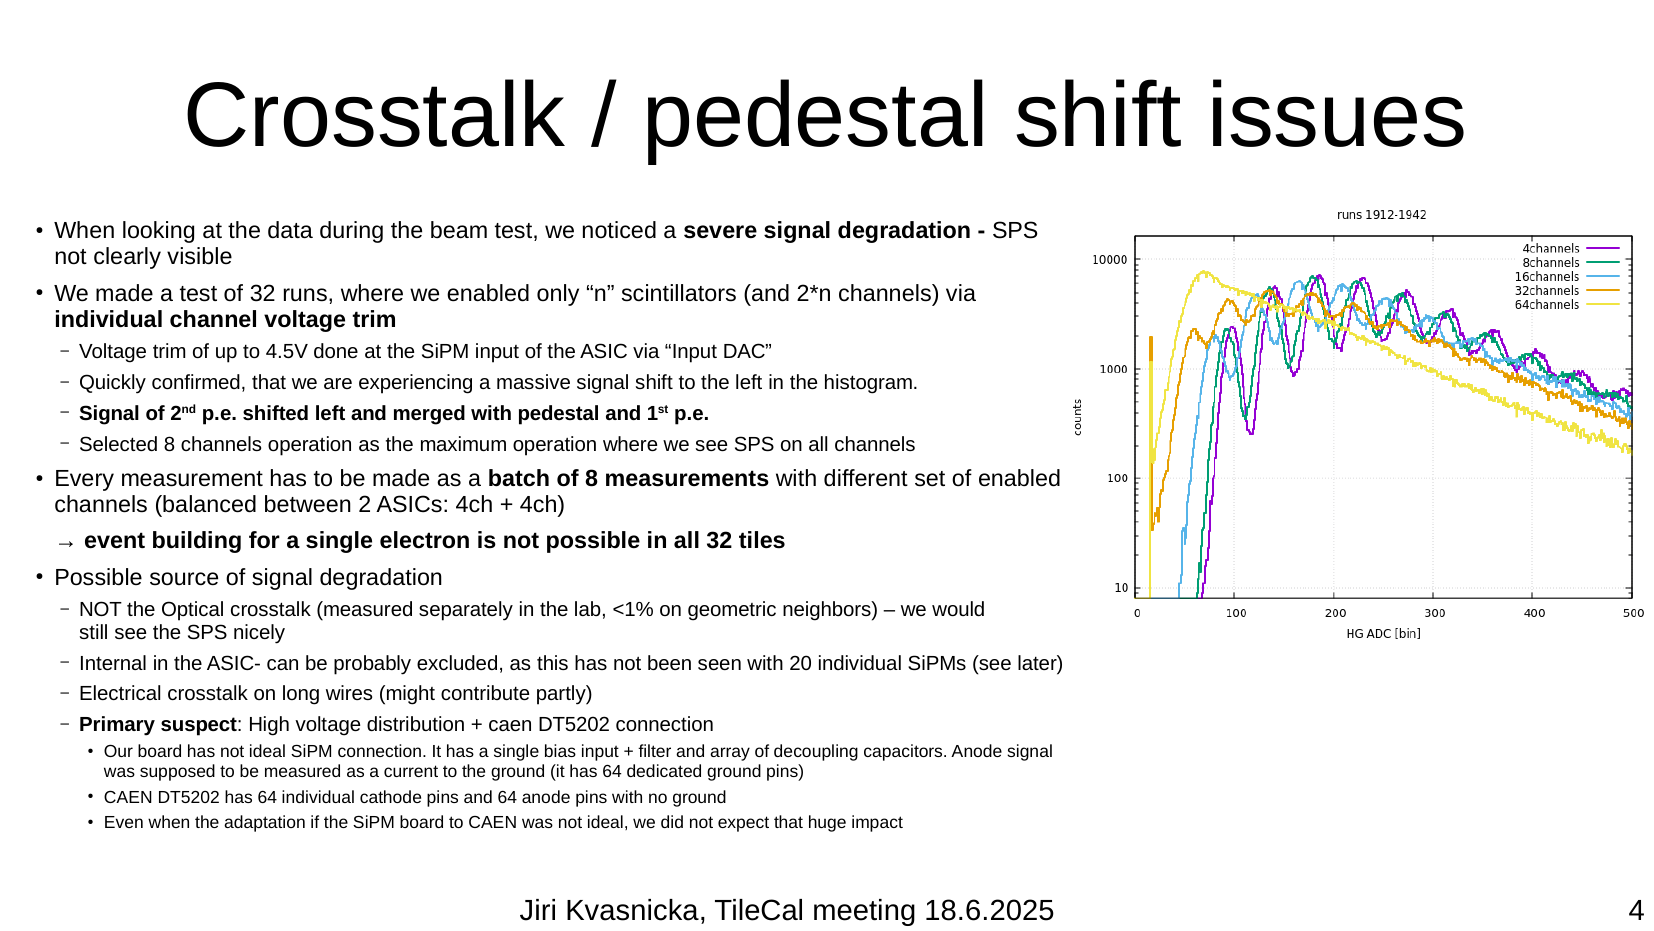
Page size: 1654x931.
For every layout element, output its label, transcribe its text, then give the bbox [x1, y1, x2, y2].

list When looking at the data during the beam test, we noticed a severe signal degradation - SPS not clearly visible We made a test of 32 runs, where we enabled only “n” scintillators (and 2*n channels) via individual channel voltage trim Voltage trim of up to 4.5V done at the SiPM input of the ASIC via “Input DAC” Quickly confirmed, that we are experiencing a massive signal shift to the left in the histogram. Signal of 2nd p.e. shifted left and merged with pedestal and 1st p.e. Selected 8 channels operation as the maximum operation where we see SPS on all channels Every measurement has to be made as a batch of 8 measurements with different set of enabled channels (balanced between 2 ASICs: 4ch + 4ch) → event building for a single electron is not possible in all 32 tiles Possible source of signal degradation NOT the Optical crosstalk (measured separately in the lab, <1% on geometric neighbors) – we would still see the SPS nicely Internal in the ASIC- can be probably excluded, as this has not been seen with 20 individual SiPMs (see later) Electrical crosstalk on long wires (might contribute partly) Primary suspect: High voltage distribution + caen DT5202 connection Our board has not ideal SiPM connection. It has a single bias input + filter and array of decoupling capacitors. Anode signal was supposed to be measured as a current to the ground (it has 64 dedicated ground pins) CAEN DT5202 has 64 individual cathode pins and 64 anode pins with no ground Even when the adaptation if the SiPM board to CAEN was not ideal, we did not expect that huge impact [29, 217, 1072, 863]
picture [1064, 192, 1651, 643]
title Crosstalk / pedestal shift issues [82, 37, 1571, 193]
